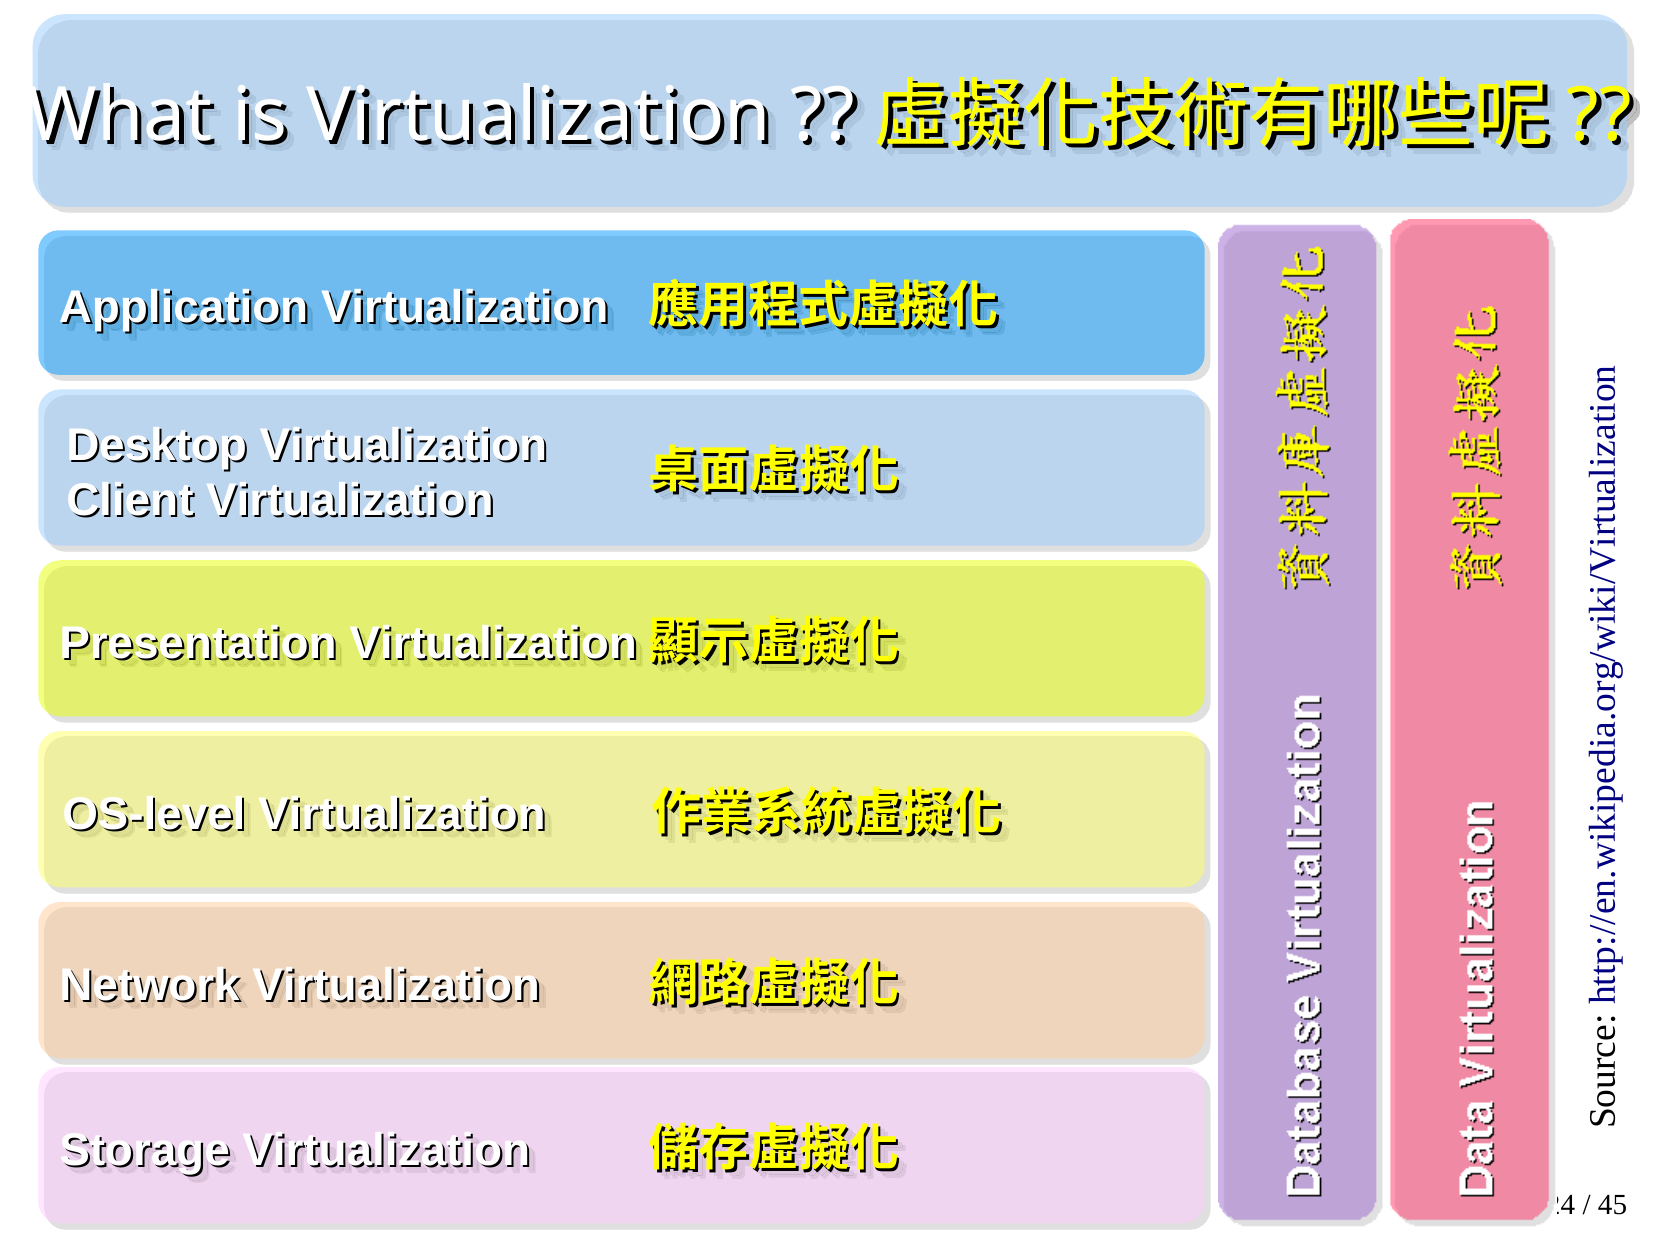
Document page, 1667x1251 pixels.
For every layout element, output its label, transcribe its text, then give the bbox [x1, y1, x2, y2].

text_box Storage Virtualization 儲存虛擬化 [38, 1067, 1205, 1224]
text_box Network Virtualization 網路虛擬化 [38, 901, 1205, 1059]
text_box Source: http://en.wikipedia.org/wiki/Virtualization [1570, 330, 1646, 1144]
text_box 桌面虛擬化 [38, 389, 1205, 546]
text_box Application Virtualization 應用程式虛擬化 [38, 230, 1205, 375]
picture [1218, 219, 1557, 1228]
text_box Presentation Virtualization 顯示虛擬化 [38, 560, 1205, 717]
text_box What is Virtualization ??虛擬化技術有哪些呢?? [32, 14, 1628, 207]
text_box Desktop Virtualization Client Virtualization [51, 407, 563, 532]
text_box OS-level Virtualization 作業系統虛擬化 [38, 731, 1205, 888]
